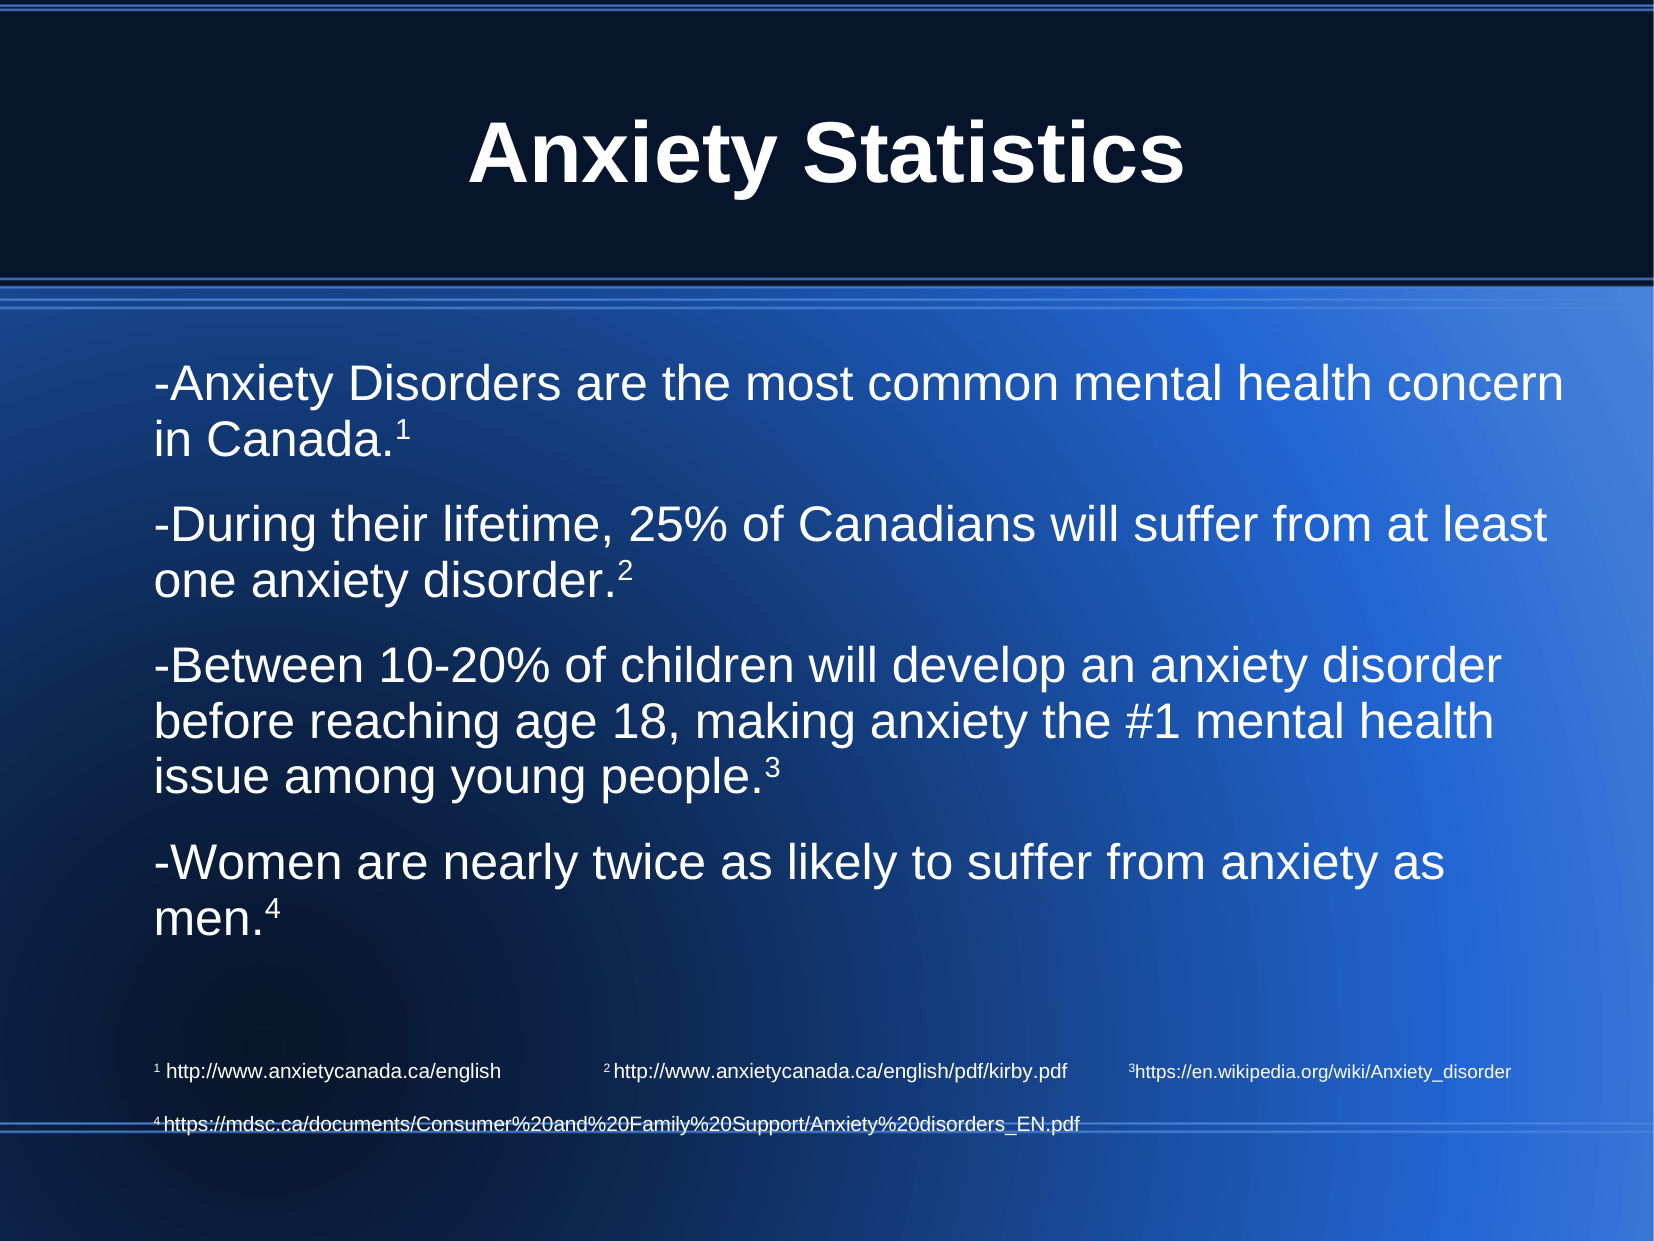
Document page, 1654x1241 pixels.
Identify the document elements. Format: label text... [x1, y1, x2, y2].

list -Anxiety Disorders are the most common mental health concern in Canada.1 -During their lifetime, 25% of Canadians will suffer from at least one anxiety disorder.2 -Between 10-20% of children will develop an anxiety disorder before reaching age 18, making anxiety the #1 mental health issue among young people.3 -Women are nearly twice as likely to suffer from anxiety as men.4 1 http://www.anxietycanada.ca/english 2 http://www.anxietycanada.ca/english/pdf/kirby.pdf 3https://en.wikipedia.org/wiki/Anxiety_disorder 4 https://mdsc.ca/documents/Consumer%20and%20Family%20Support/Anxiety%20disorders_EN.pdf [82, 355, 1571, 1241]
title Anxiety Statistics [82, 49, 1571, 257]
picture [0, 0, 1654, 1241]
